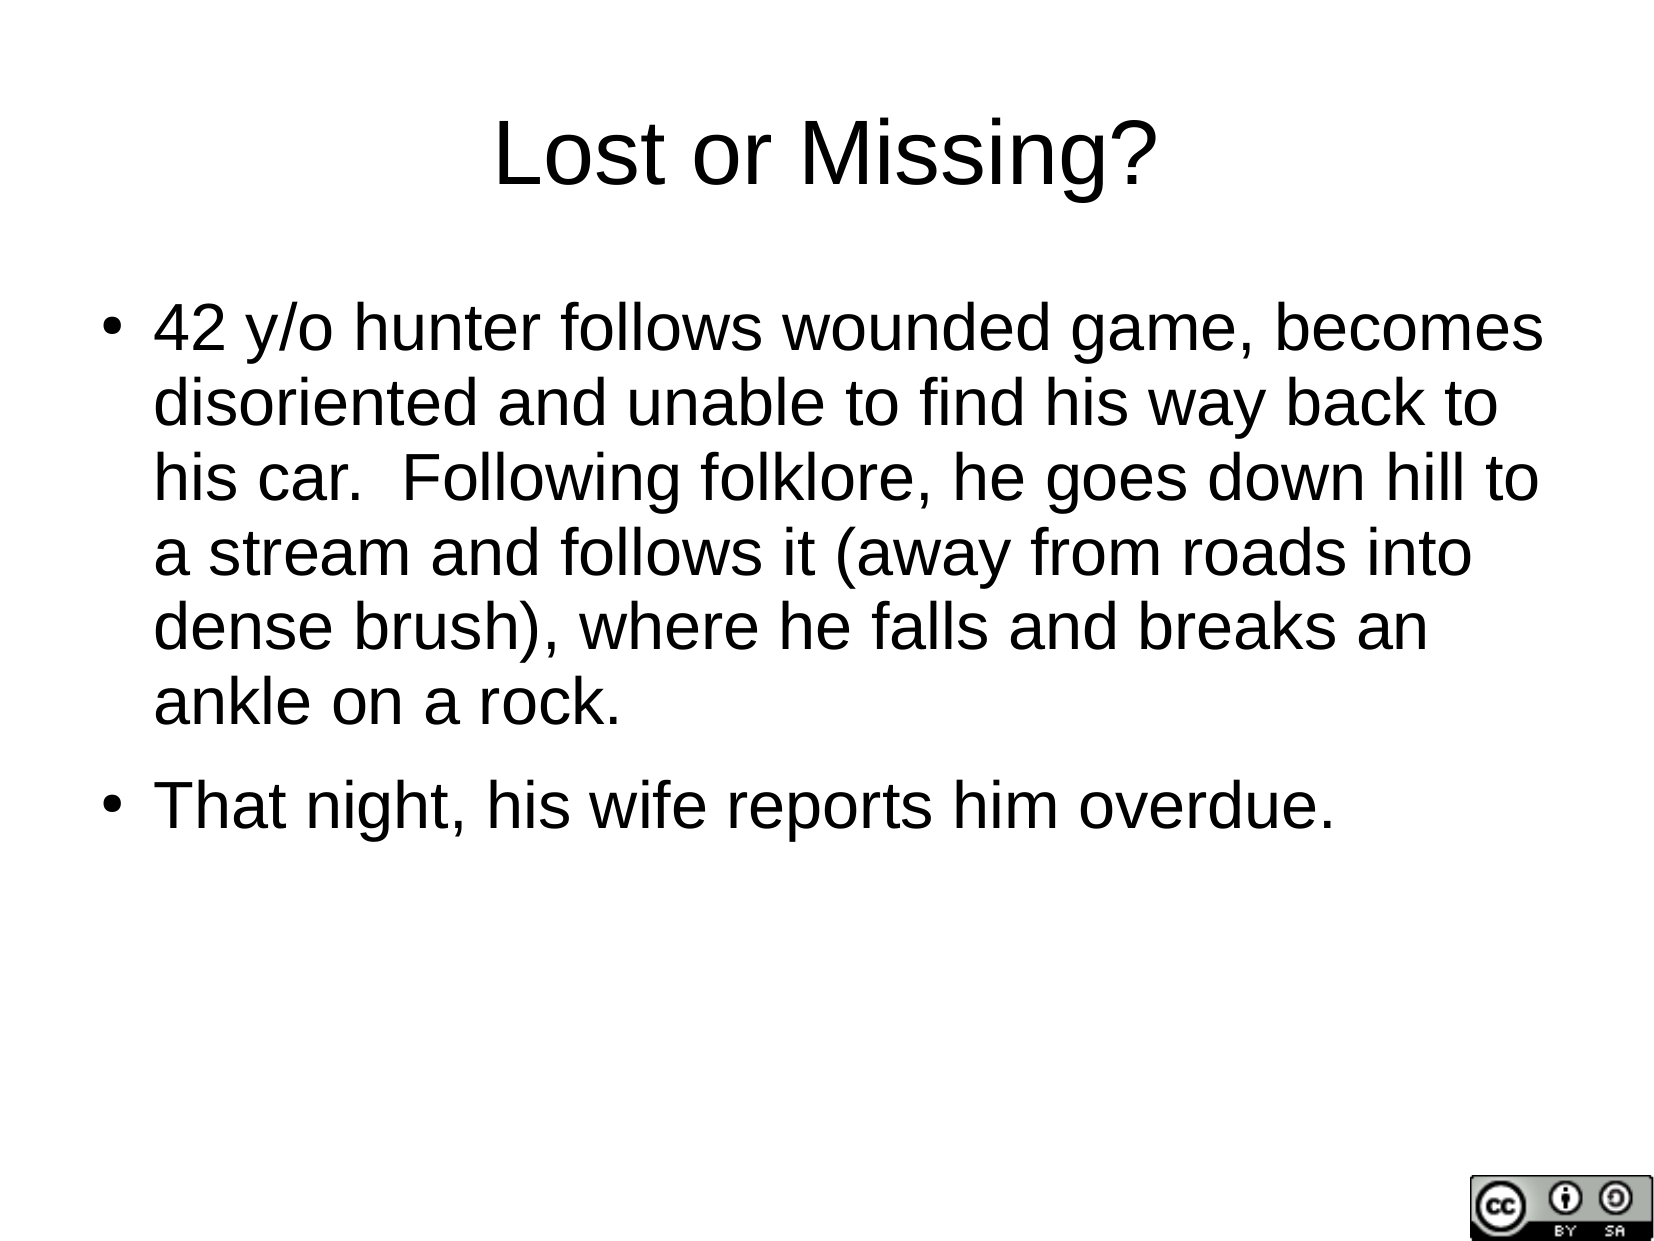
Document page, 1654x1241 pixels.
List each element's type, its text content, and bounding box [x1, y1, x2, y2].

picture [1470, 1175, 1654, 1241]
list 42 y/o hunter follows wounded game, becomes disoriented and unable to find his way back to his car. Following folklore, he goes down hill to a stream and follows it (away from roads into dense brush), where he falls and breaks an ankle on a rock. That night, his wife reports him overdue. [82, 290, 1571, 1010]
title Lost or Missing? [82, 49, 1571, 257]
